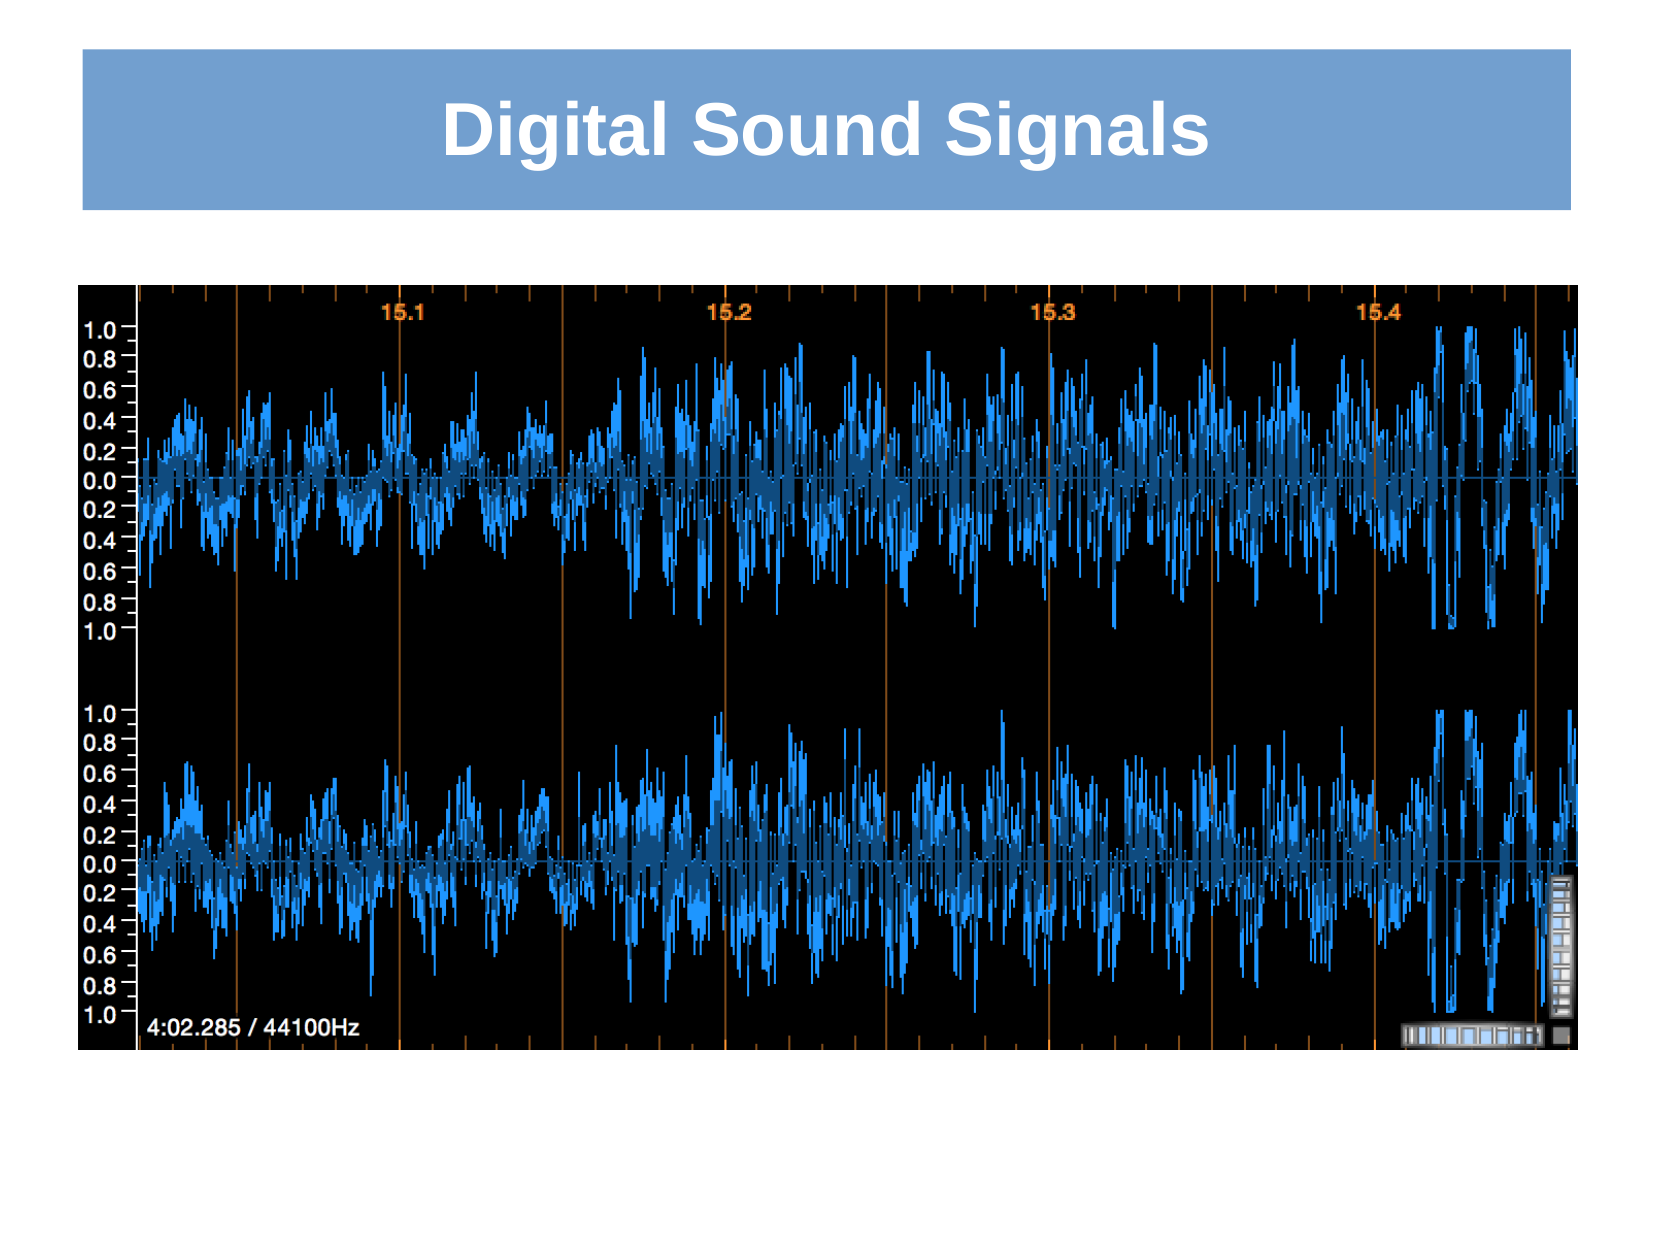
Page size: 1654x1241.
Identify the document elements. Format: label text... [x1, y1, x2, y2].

title Digital Sound Signals [82, 49, 1571, 211]
picture [77, 285, 1578, 1050]
